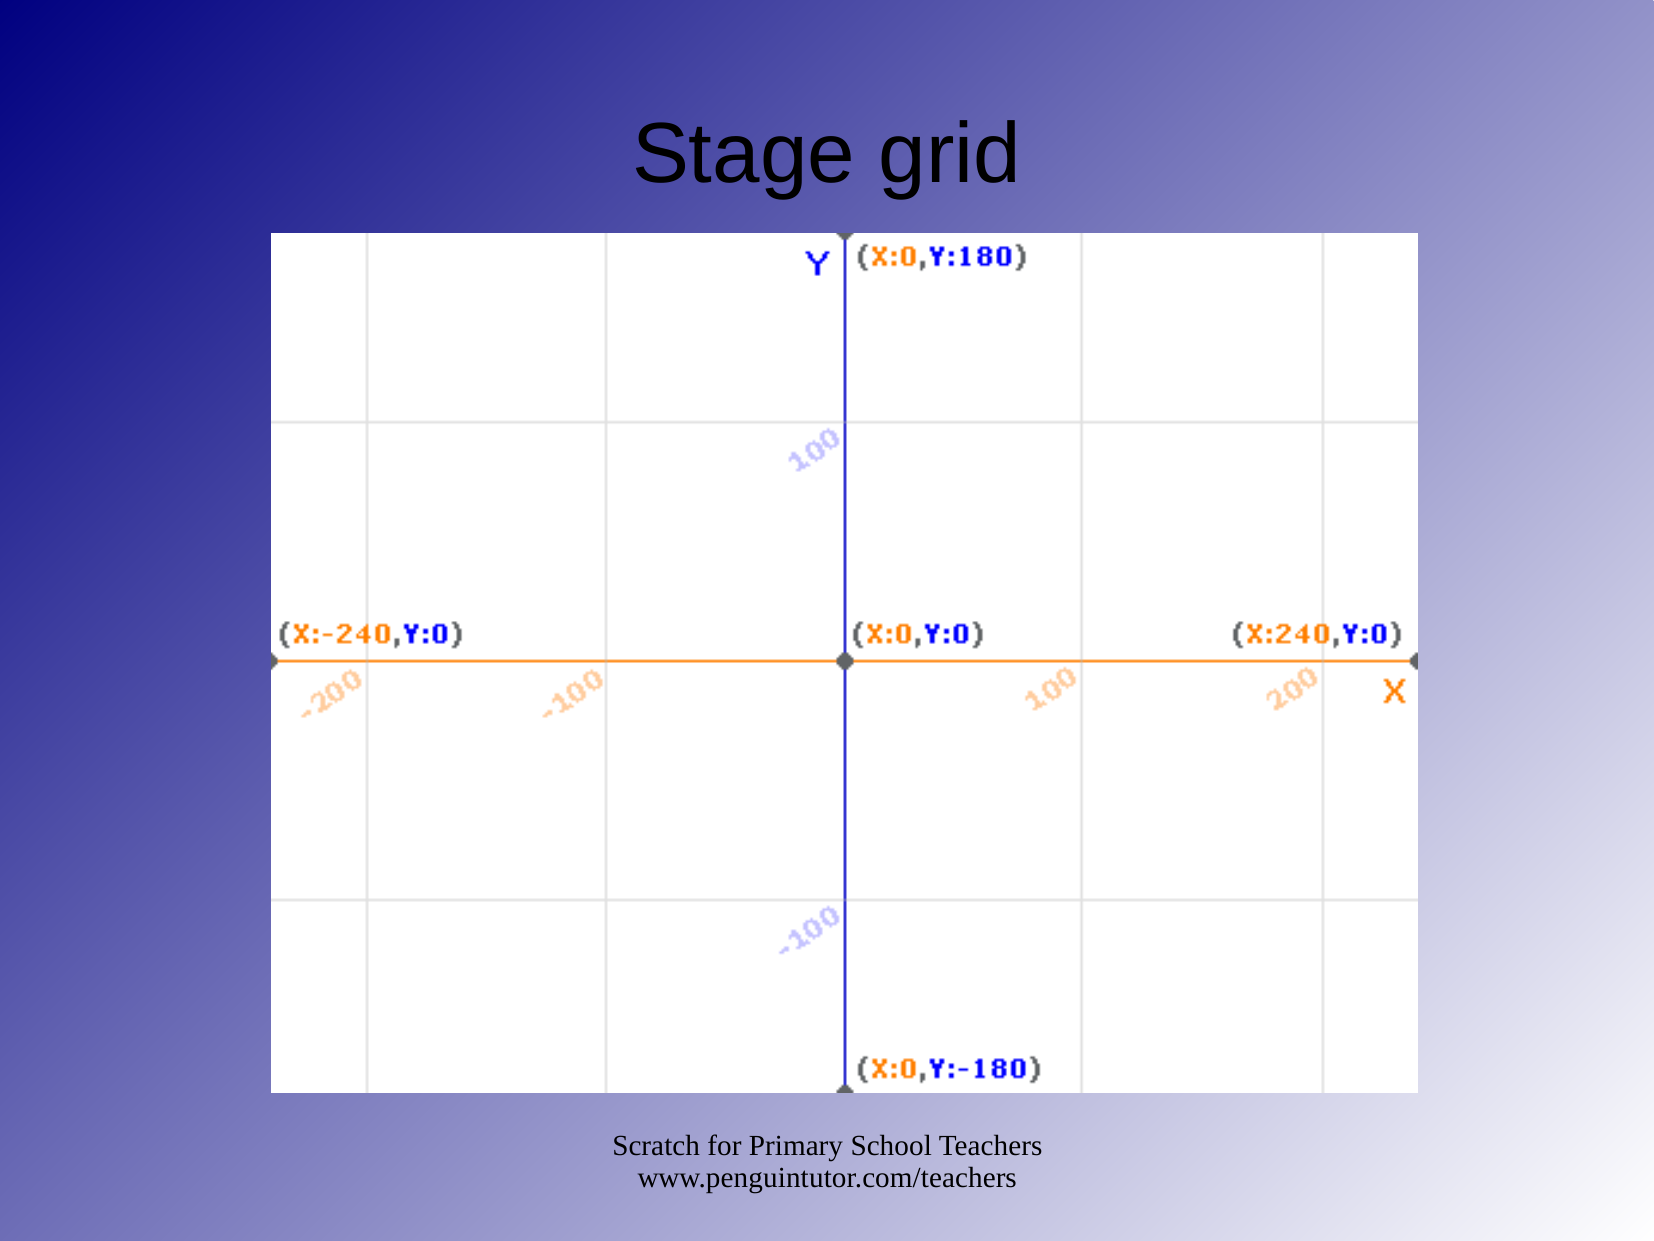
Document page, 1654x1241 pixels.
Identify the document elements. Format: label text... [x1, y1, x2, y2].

title Stage grid [82, 49, 1571, 257]
picture [271, 233, 1418, 1093]
